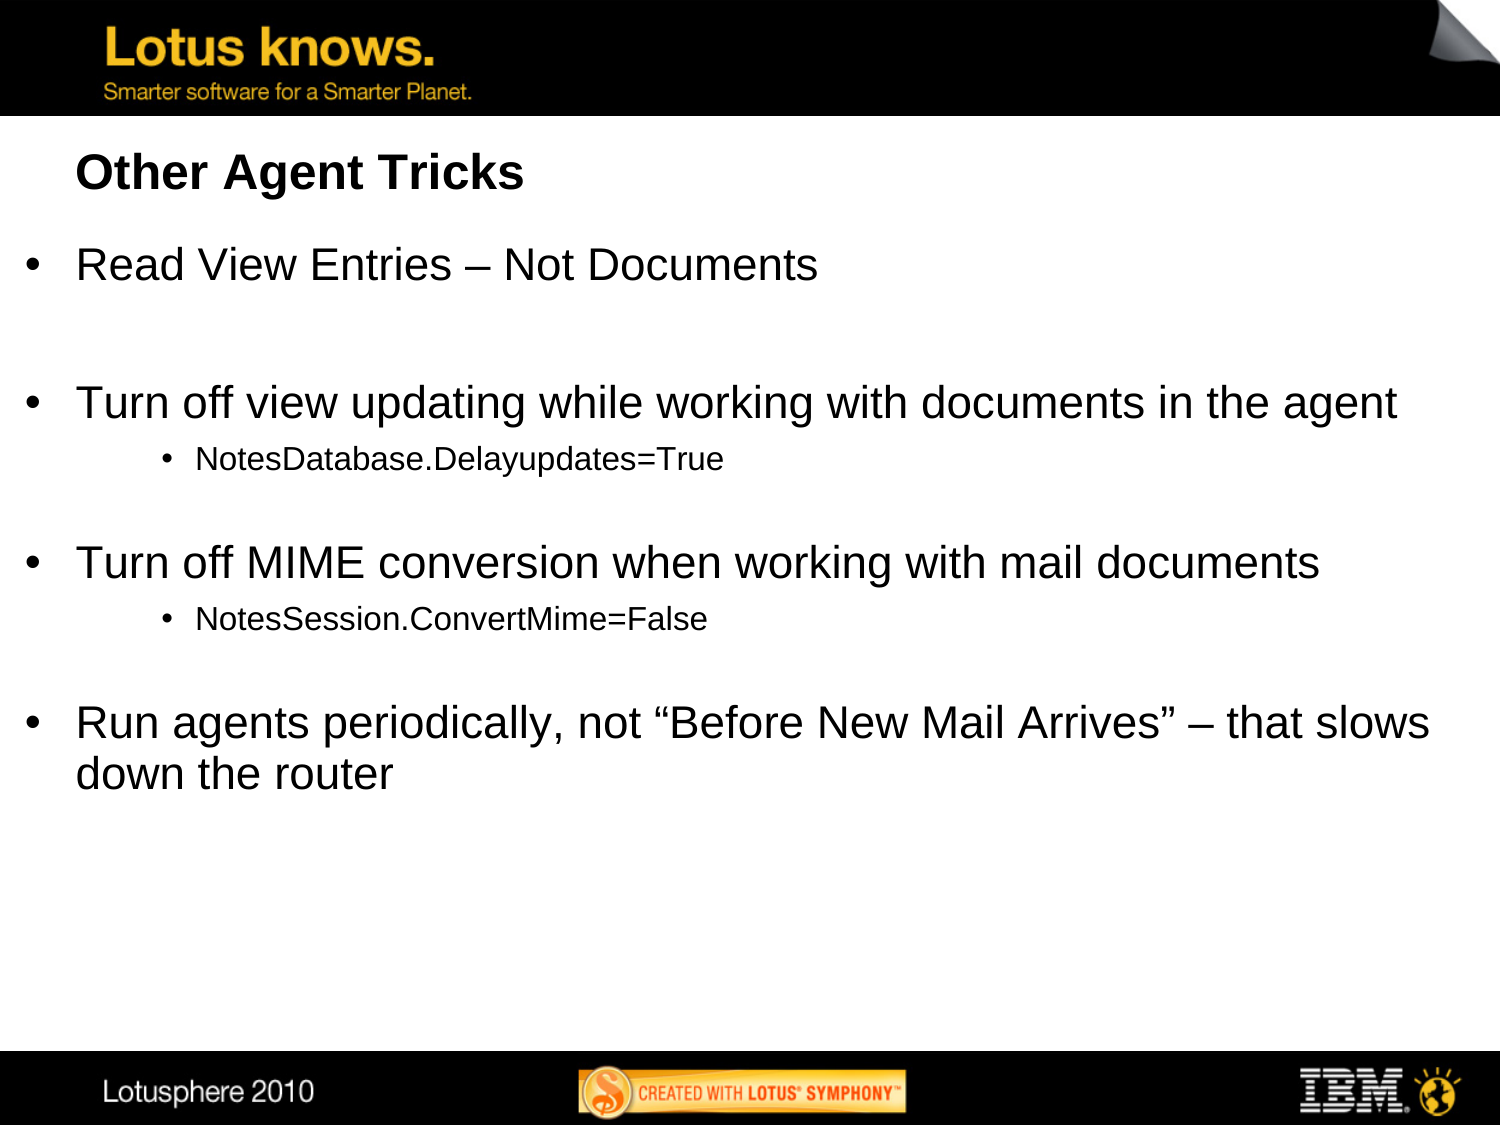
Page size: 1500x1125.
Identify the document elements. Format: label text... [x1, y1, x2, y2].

list Read View Entries – Not Documents Turn off view updating while working with documents in the agent NotesDatabase.Delayupdates=True Turn off MIME conversion when working with mail documents NotesSession.ConvertMime=False Run agents periodically, not “Before New Mail Arrives” – that slows down the router [24, 237, 1476, 1026]
picture [0, 0, 1500, 114]
picture [0, 1053, 1500, 1125]
title Other Agent Tricks [74, 137, 1475, 200]
